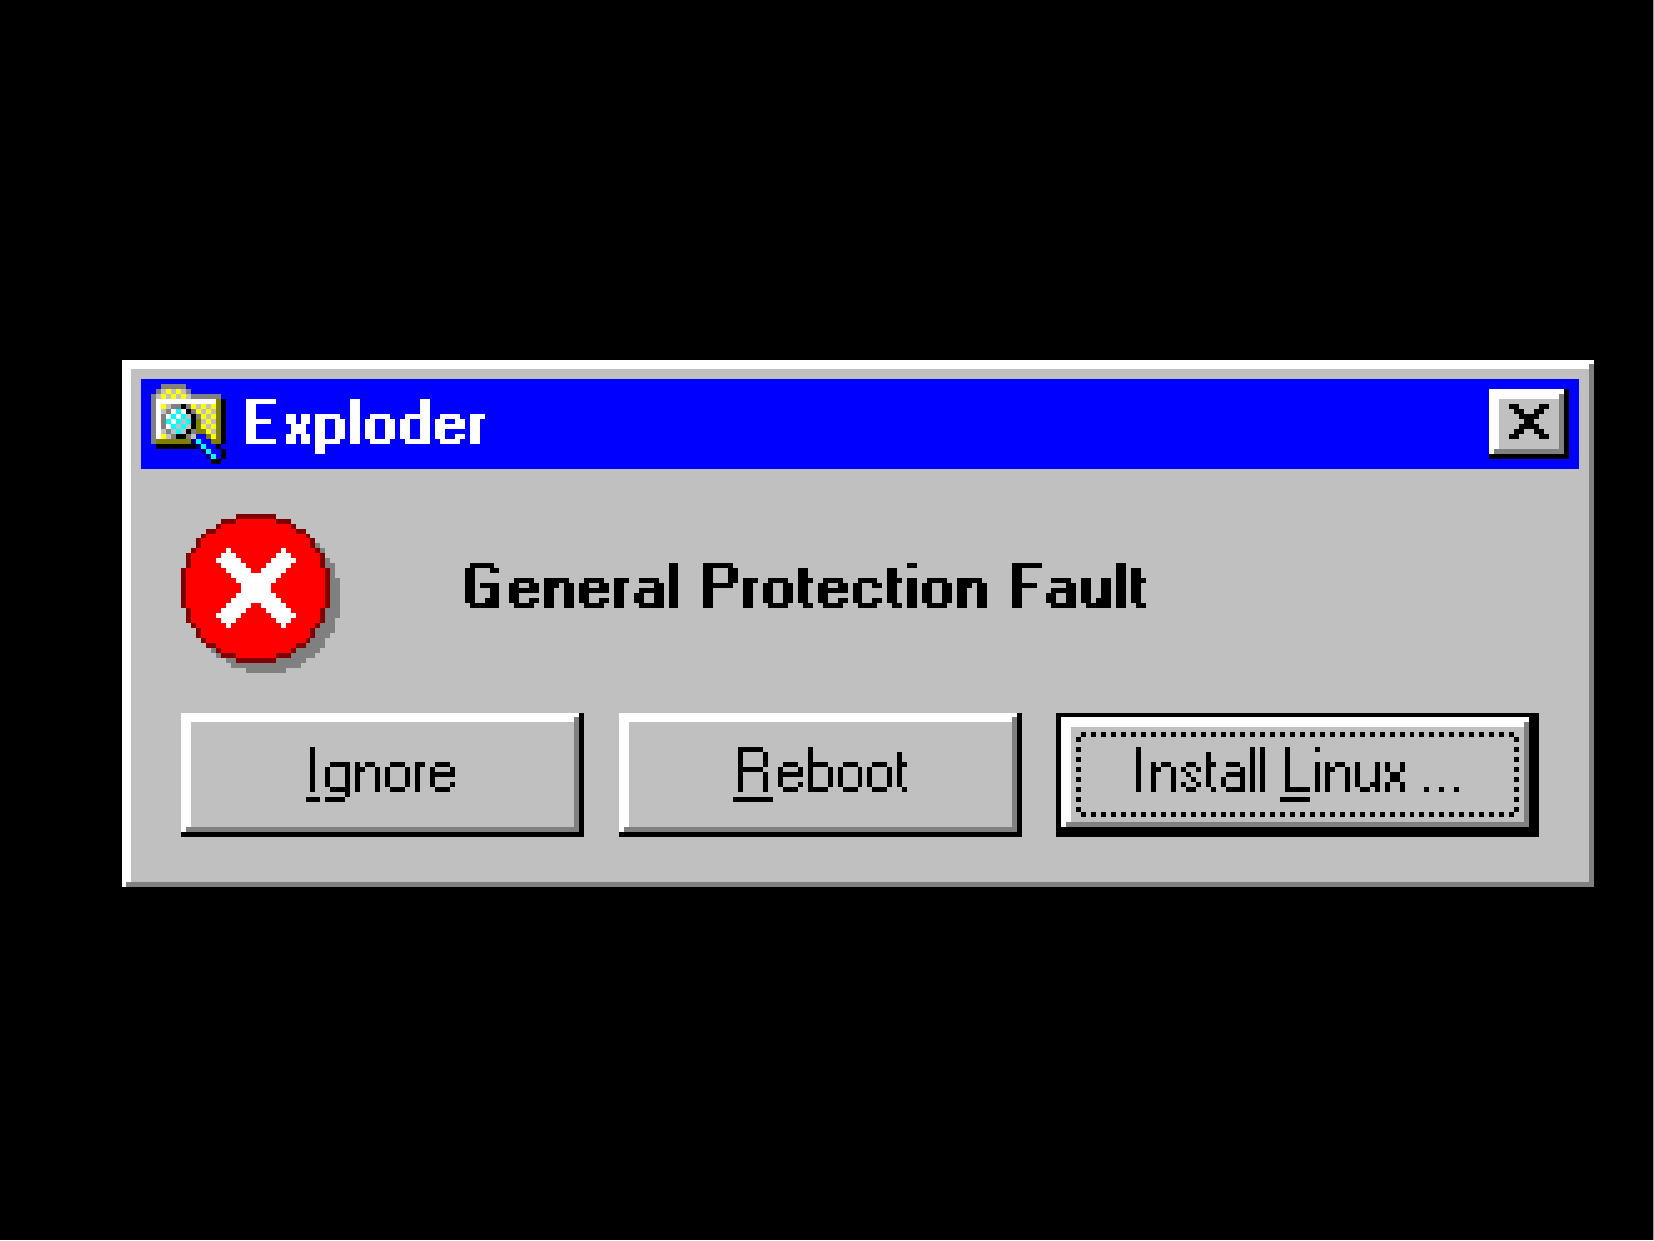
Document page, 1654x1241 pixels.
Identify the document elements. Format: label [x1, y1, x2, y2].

picture [122, 360, 1599, 892]
